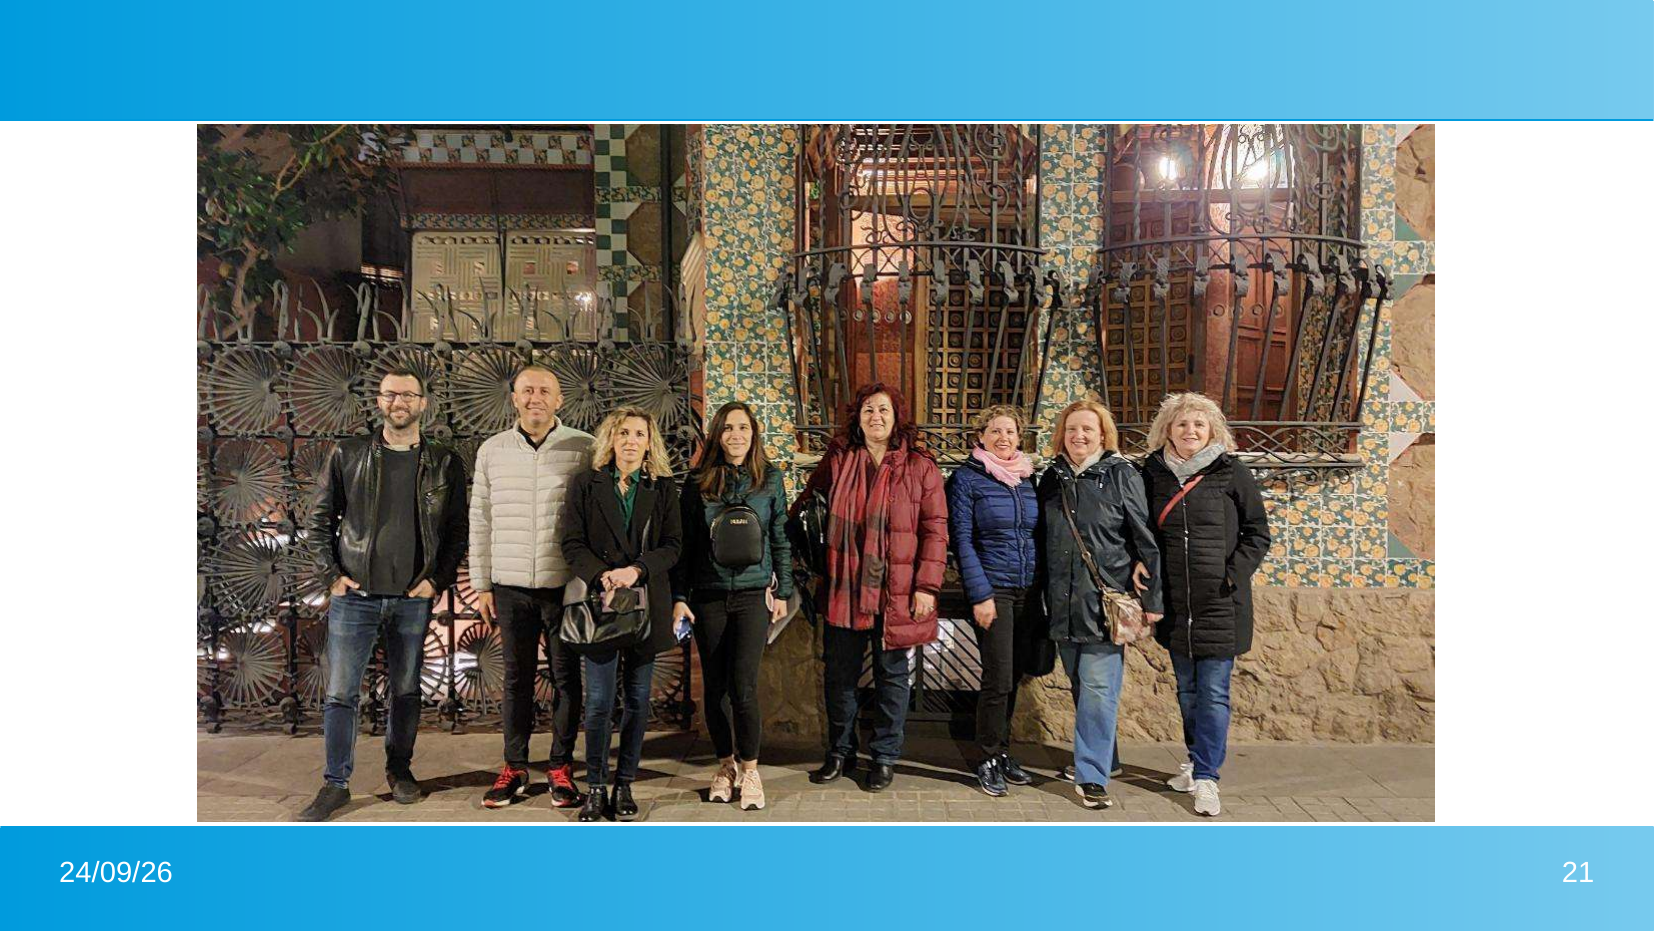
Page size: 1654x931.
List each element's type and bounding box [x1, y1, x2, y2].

picture [197, 124, 1435, 822]
